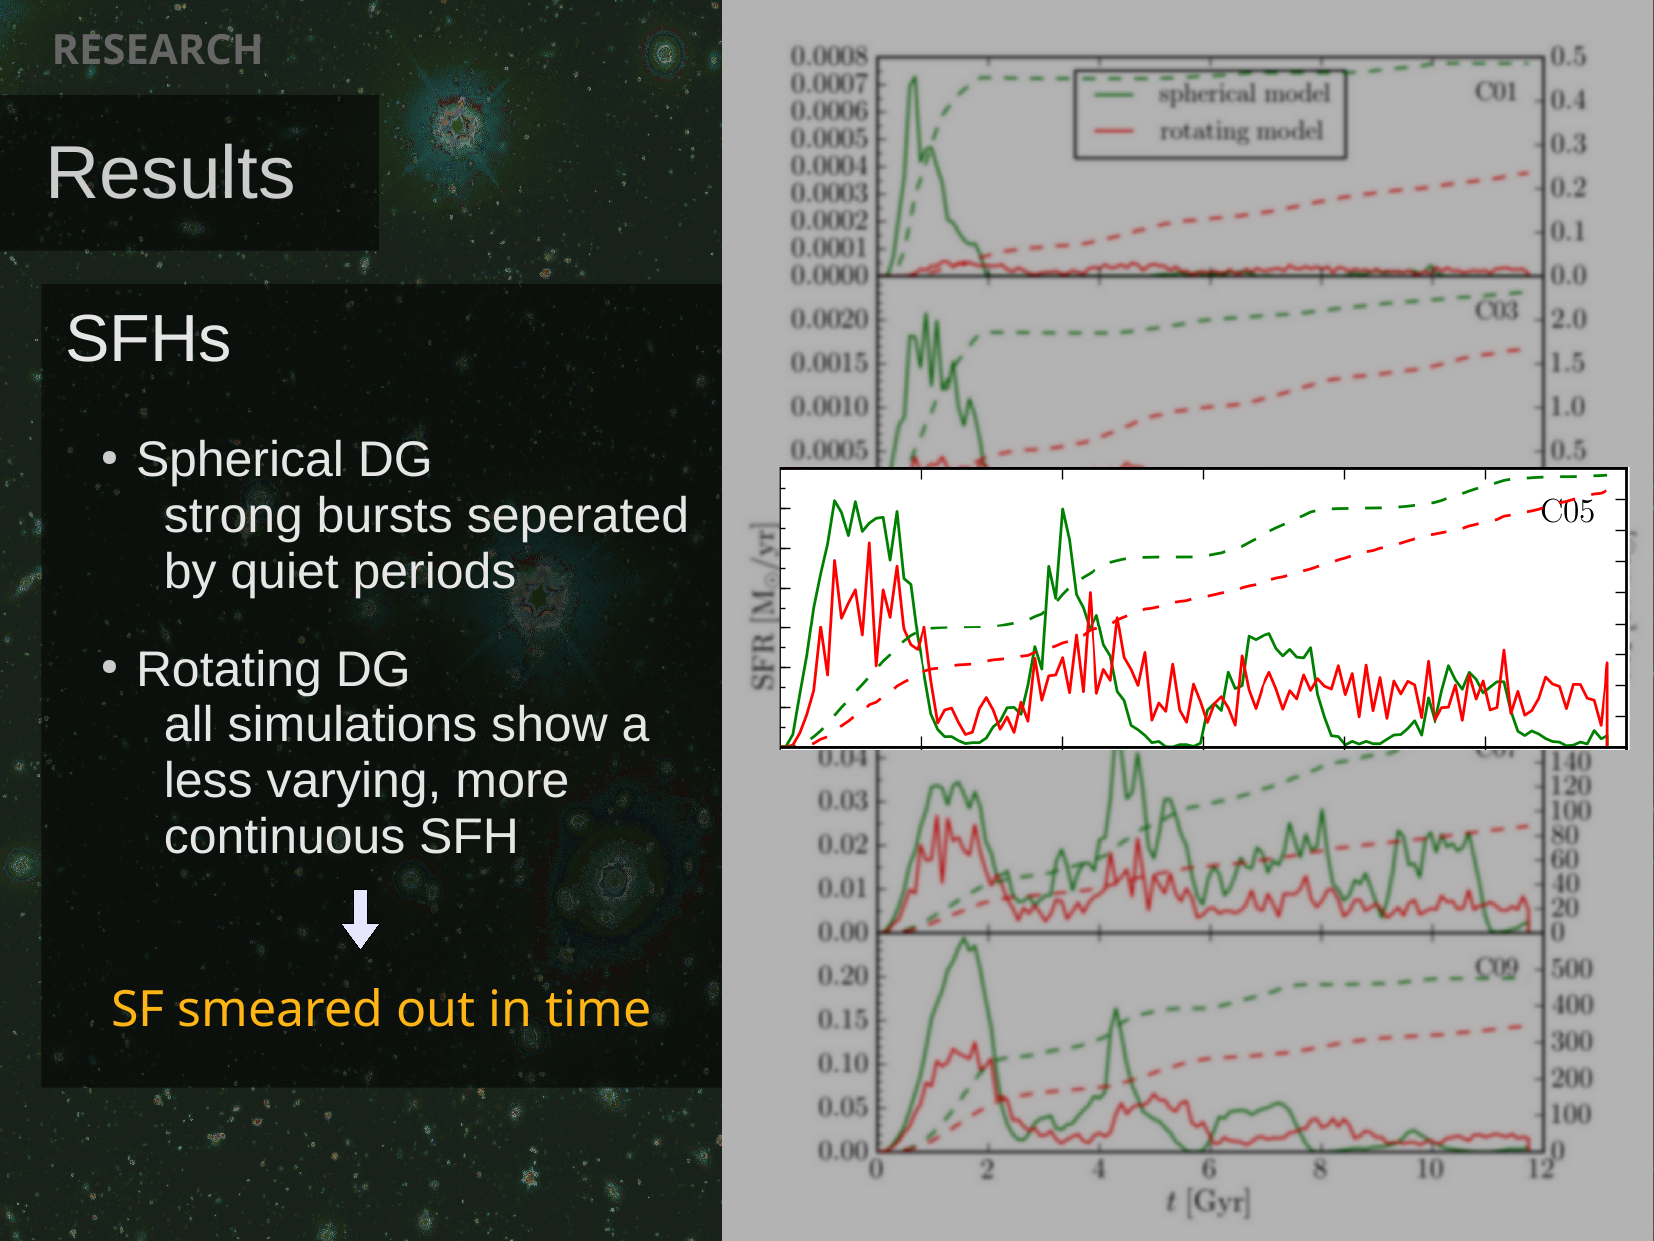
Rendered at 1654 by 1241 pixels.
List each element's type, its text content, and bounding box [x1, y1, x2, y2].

text_box RESEARCH [0, 0, 449, 96]
picture [0, 0, 1654, 1241]
title [41, 283, 722, 1088]
text_box [341, 889, 380, 950]
title Results [0, 96, 379, 251]
text_box SFHs Spherical DG strong bursts seperated by quiet periods Rotating DG all simulations show a less varying, more continuous SFH [65, 150, 713, 1015]
text_box SF smeared out in time [64, 965, 699, 1041]
